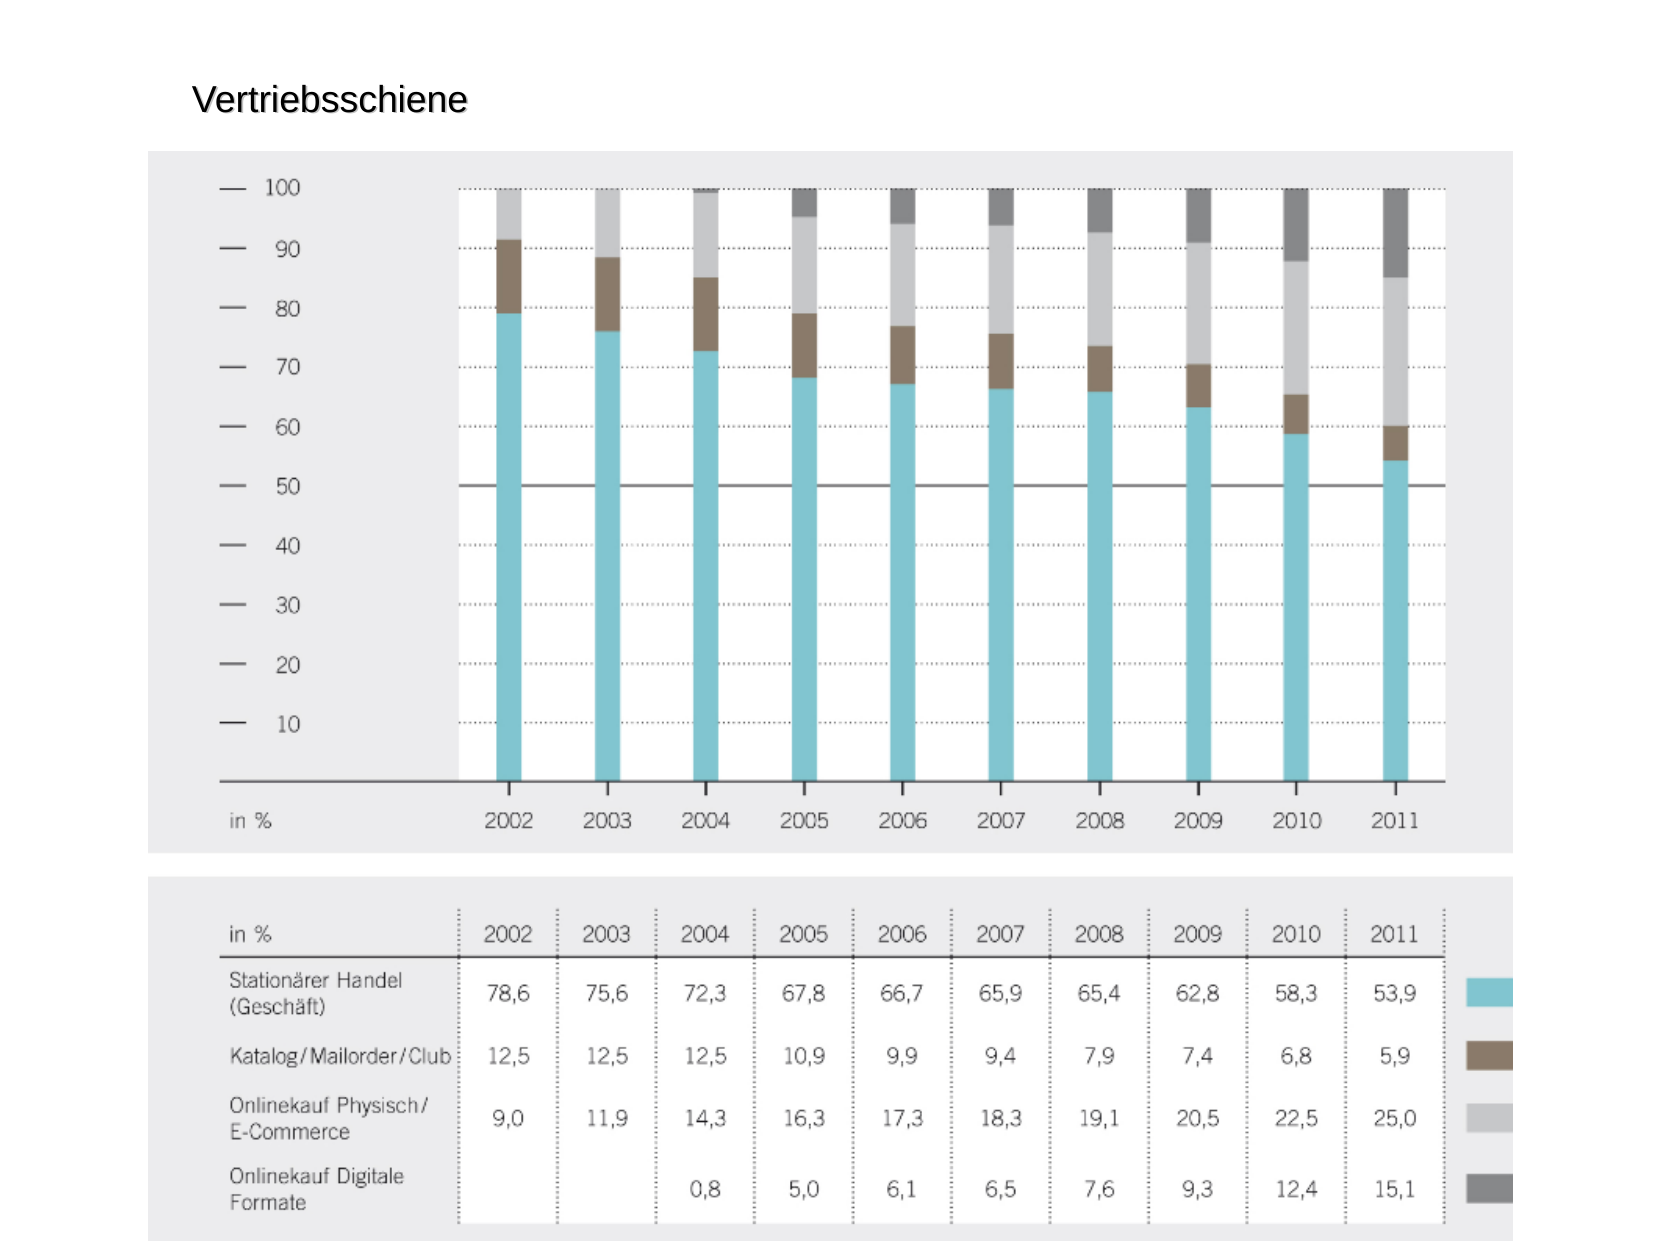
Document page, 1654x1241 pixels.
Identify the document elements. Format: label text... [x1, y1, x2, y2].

text_box Vertriebsschiene [177, 70, 484, 128]
picture [148, 151, 1513, 1241]
